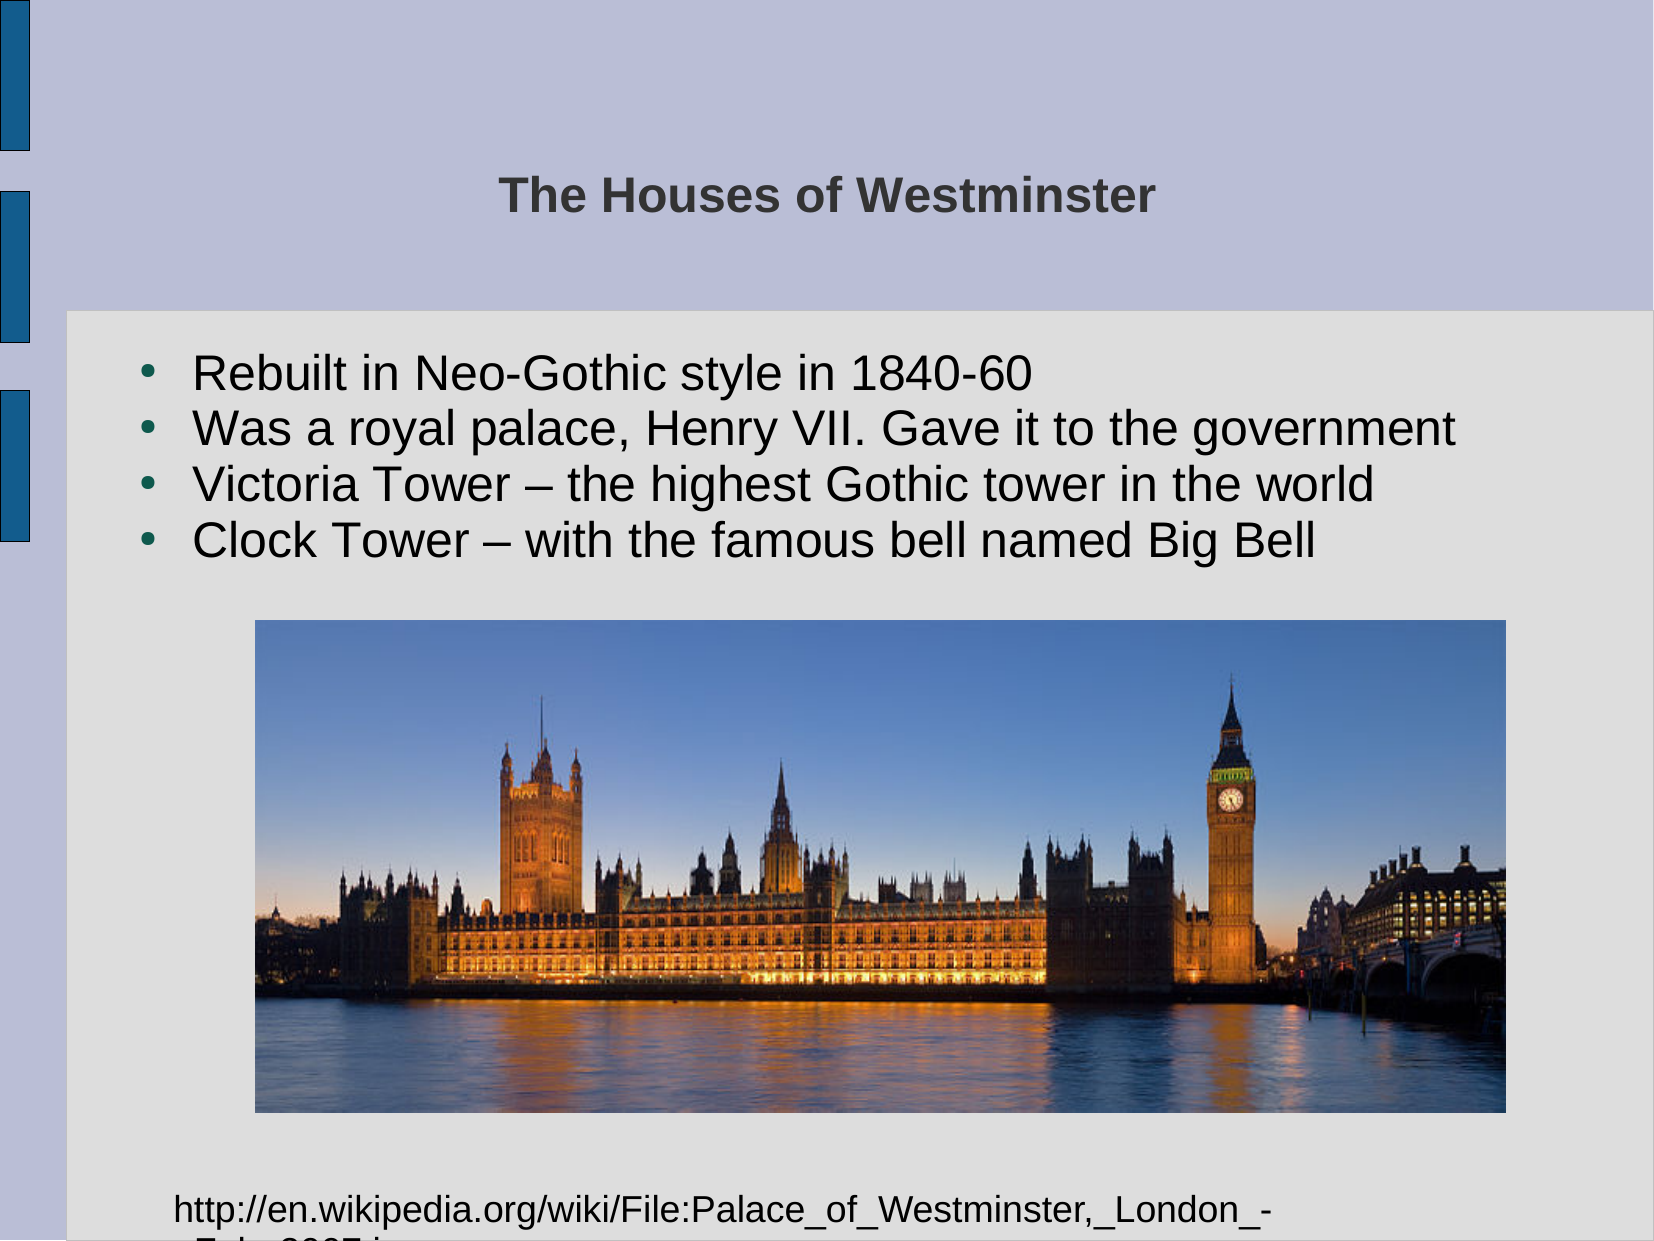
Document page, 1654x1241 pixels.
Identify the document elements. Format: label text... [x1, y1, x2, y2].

picture [255, 620, 1506, 1113]
list Rebuilt in Neo-Gothic style in 1840-60 Was a royal palace, Henry VII. Gave it to the government Victoria Tower – the highest Gothic tower in the world Clock Tower – with the famous bell named Big Bell [121, 344, 1534, 1127]
text_box http://en.wikipedia.org/wiki/File:Palace_of_Westminster,_London_-_Feb_2007.jpg [158, 1181, 1536, 1239]
title The Houses of Westminster [121, 91, 1534, 299]
